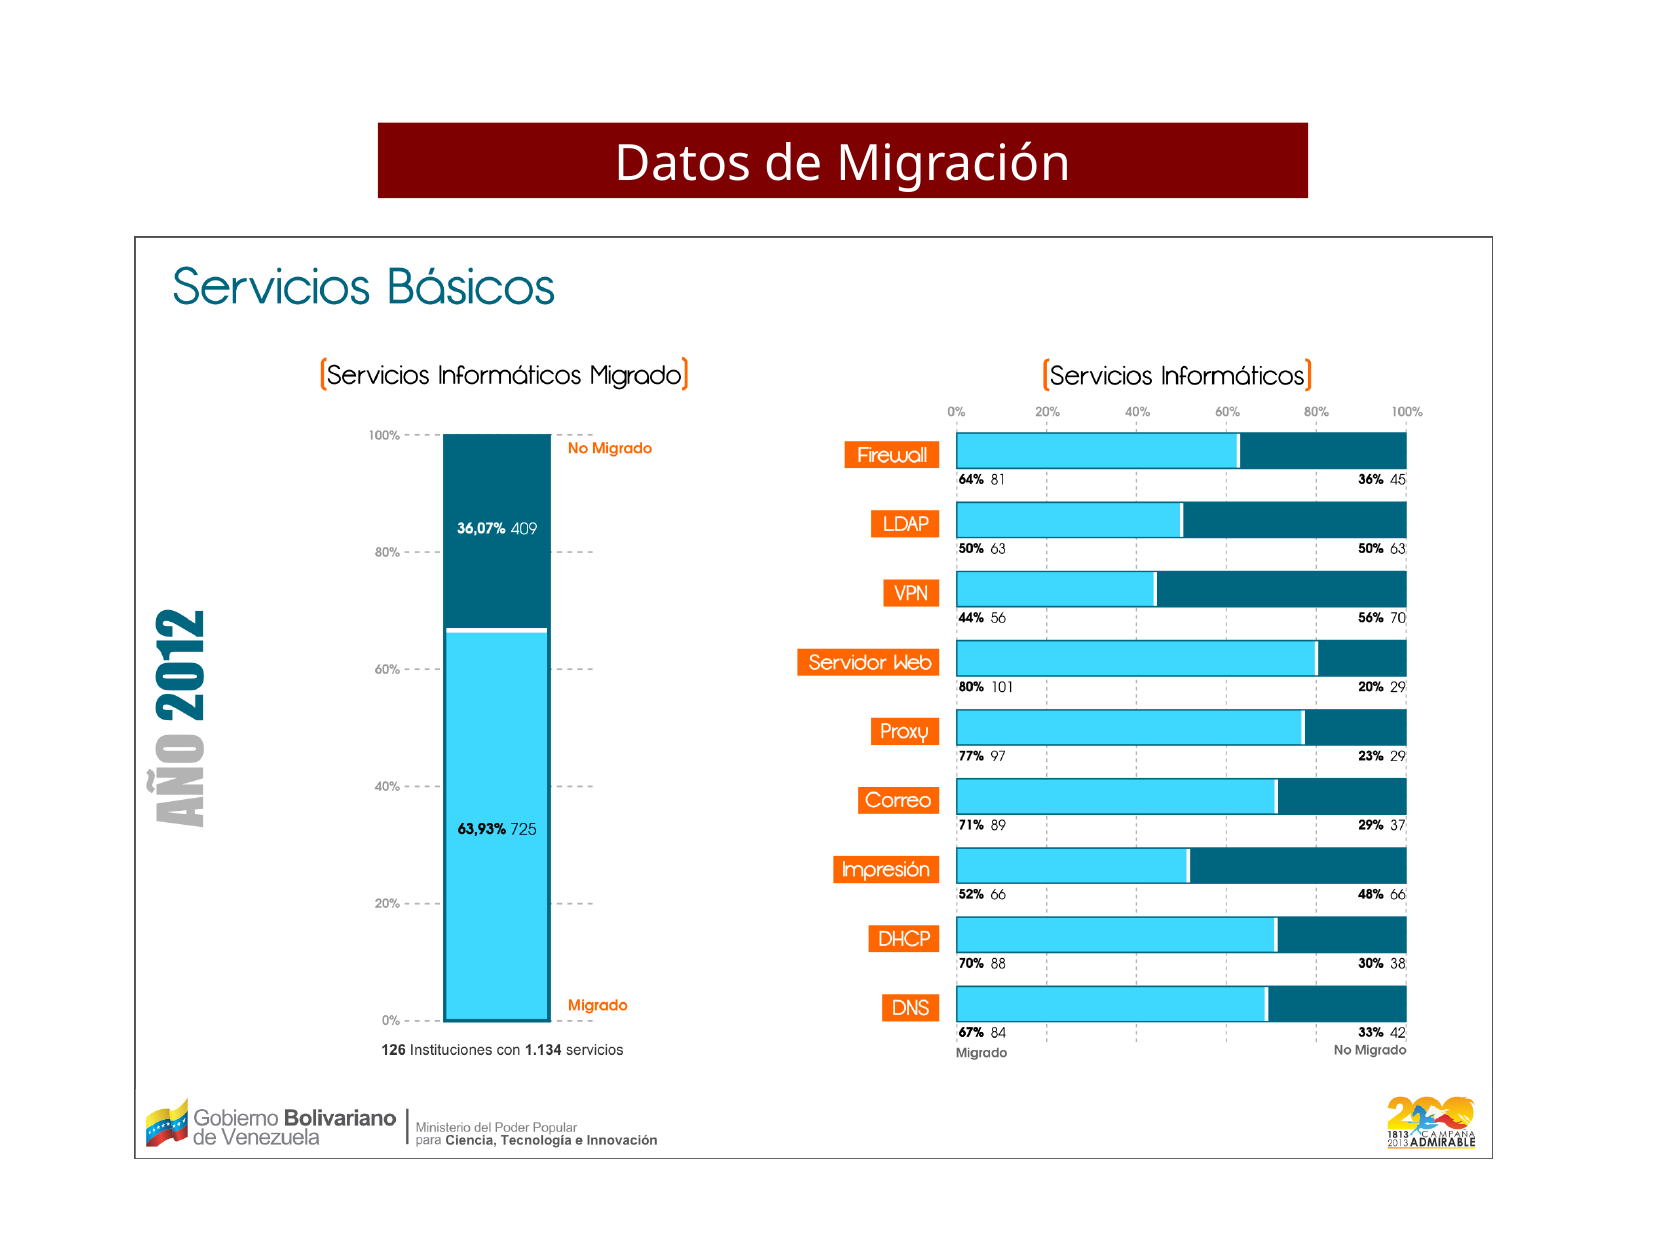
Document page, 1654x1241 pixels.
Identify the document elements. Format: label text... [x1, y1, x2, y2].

picture [134, 236, 1493, 1159]
text_box Datos de Migración [377, 122, 1309, 199]
